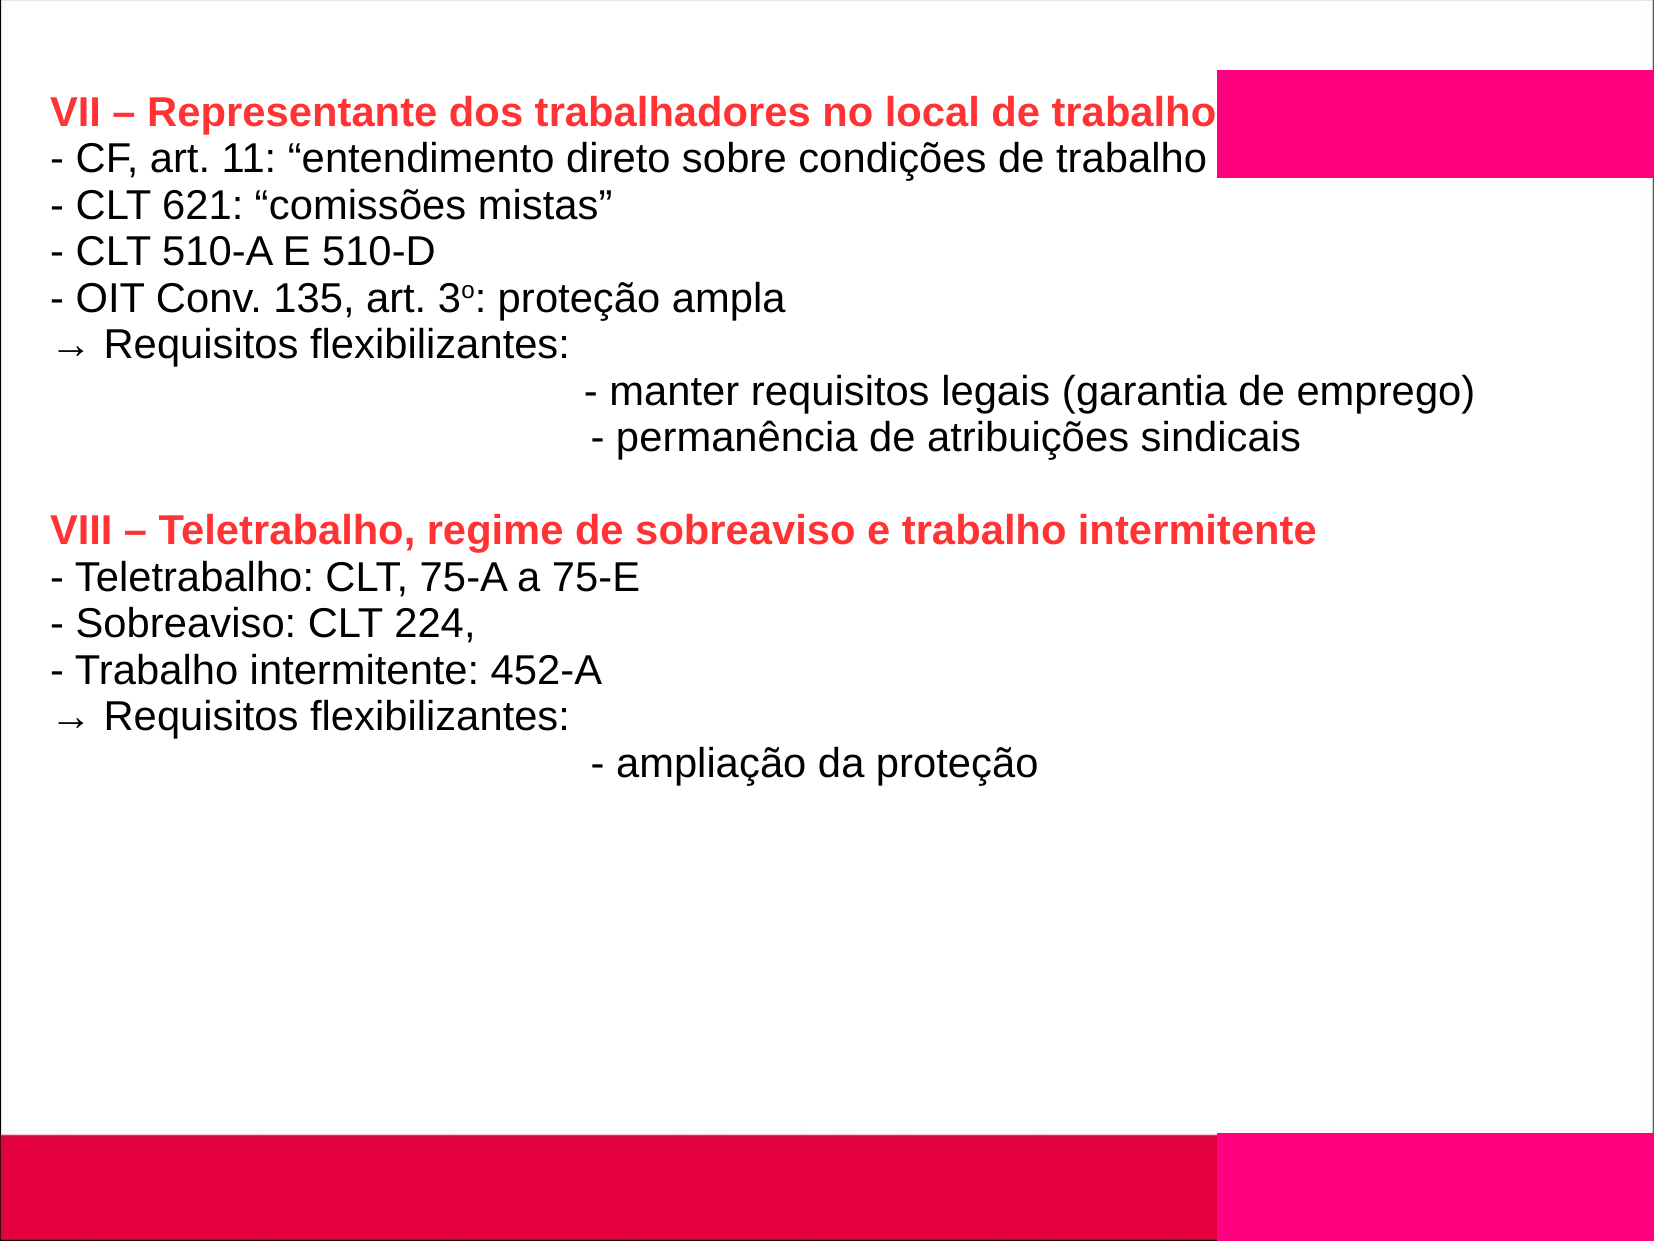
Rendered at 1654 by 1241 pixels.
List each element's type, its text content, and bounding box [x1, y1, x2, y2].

picture [0, 0, 1654, 1241]
text_box VII – Representante dos trabalhadores no local de trabalho - CF, art. 11: “entendimento direto sobre condições de trabalho - CLT 621: “comissões mistas” - CLT 510-A E 510-D - OIT Conv. 135, art. 3o: proteção ampla → Requisitos flexibilizantes: - manter requisitos legais (garantia de emprego) - permanência de atribuições sindicais VIII – Teletrabalho, regime de sobreaviso e trabalho intermitente - Teletrabalho: CLT, 75-A a 75-E - Sobreaviso: CLT 224, - Trabalho intermitente: 452-A → Requisitos flexibilizantes: - ampliação da proteção [35, 81, 1607, 942]
